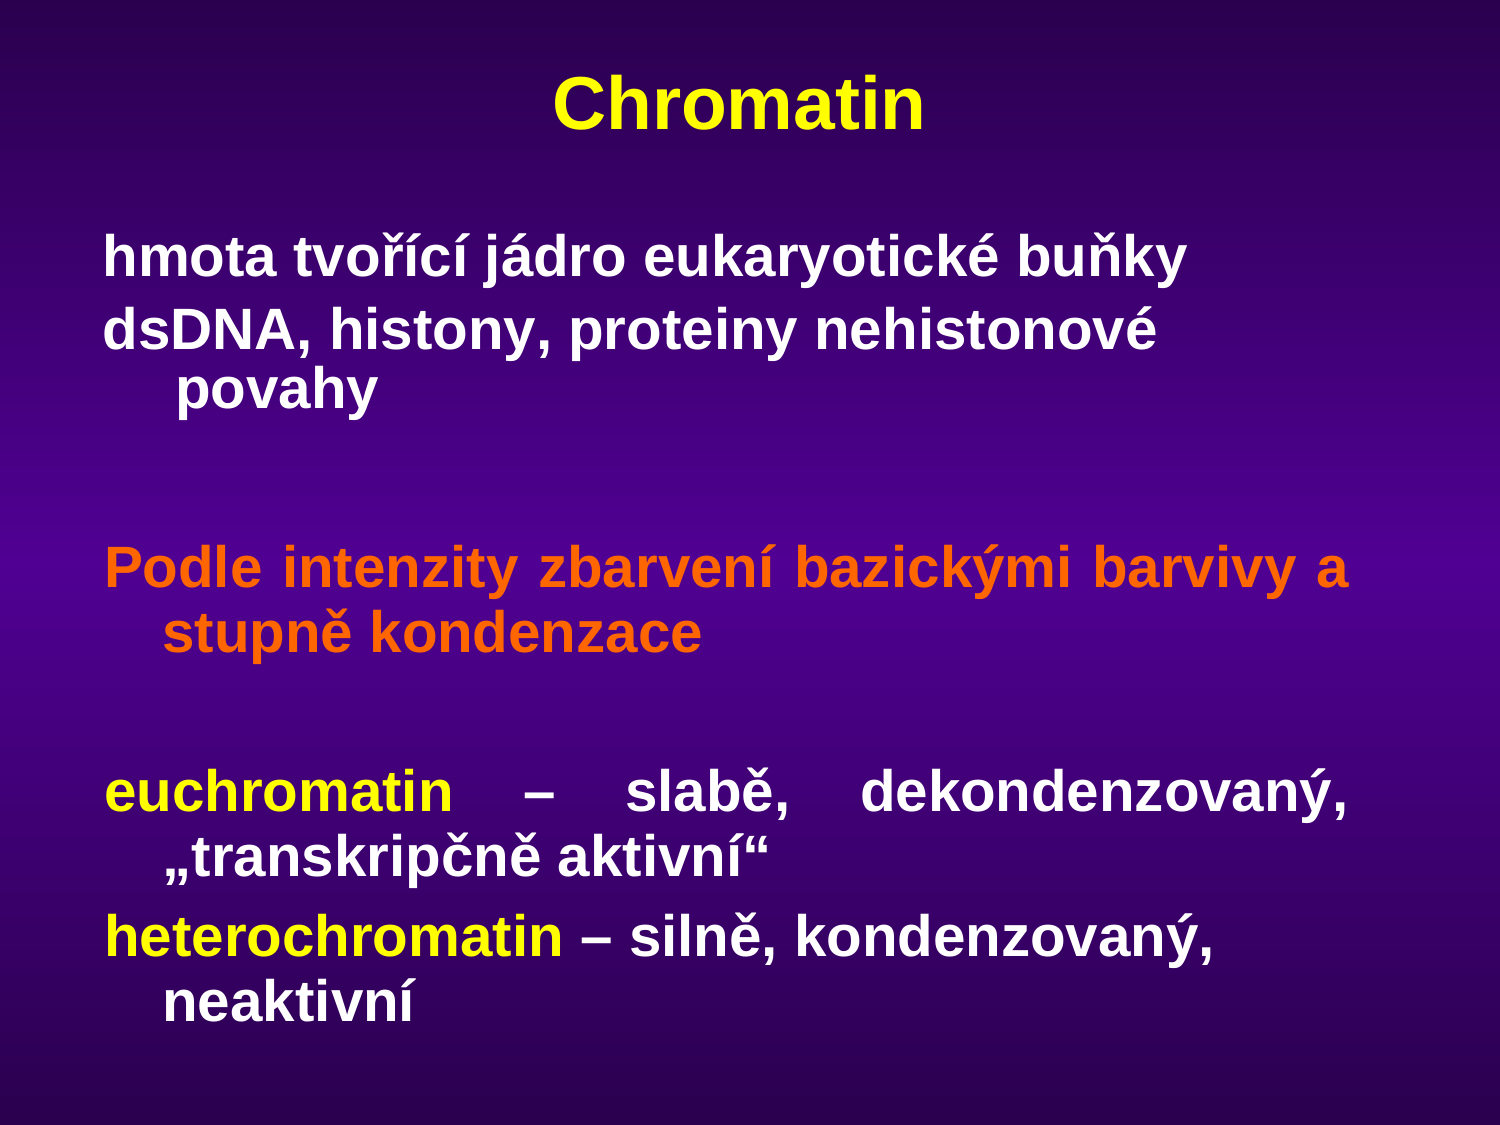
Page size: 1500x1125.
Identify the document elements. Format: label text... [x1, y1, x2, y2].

title Chromatin [112, 42, 1388, 165]
list hmota tvořící jádro eukaryotické buňky dsDNA, histony, proteiny nehistonové povahy [87, 222, 1363, 457]
text_box Podle intenzity zbarvení bazickými barvivy a stupně kondenzace euchromatin – slabě, dekondenzovaný, „transkripčně aktivní“ heterochromatin – silně, kondenzovaný, neaktivní [89, 527, 1365, 1071]
